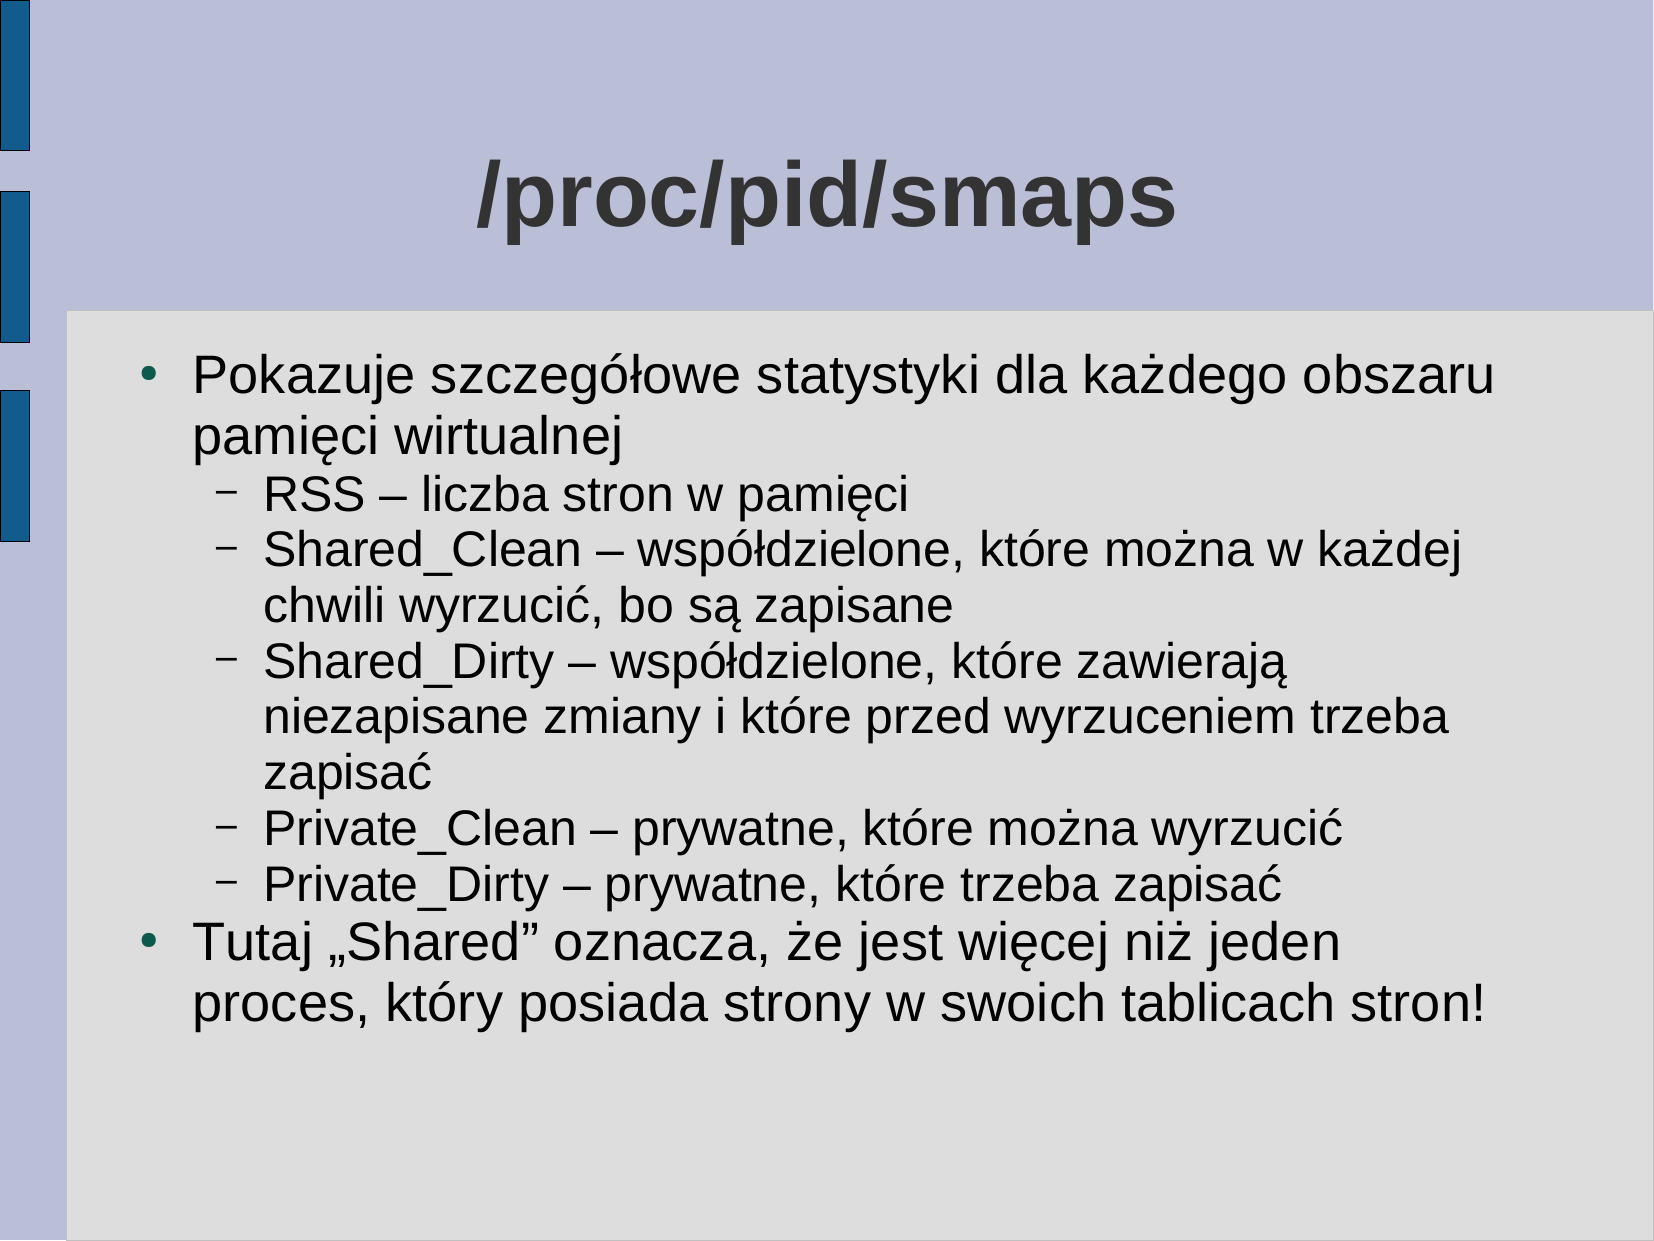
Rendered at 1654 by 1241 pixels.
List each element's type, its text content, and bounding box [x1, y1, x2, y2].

list Pokazuje szczegółowe statystyki dla każdego obszaru pamięci wirtualnej RSS – liczba stron w pamięci Shared_Clean – współdzielone, które można w każdej chwili wyrzucić, bo są zapisane Shared_Dirty – współdzielone, które zawierają niezapisane zmiany i które przed wyrzuceniem trzeba zapisać Private_Clean – prywatne, które można wyrzucić Private_Dirty – prywatne, które trzeba zapisać Tutaj „Shared” oznacza, że jest więcej niż jeden proces, który posiada strony w swoich tablicach stron! [121, 344, 1534, 1127]
title /proc/pid/smaps [121, 91, 1534, 299]
